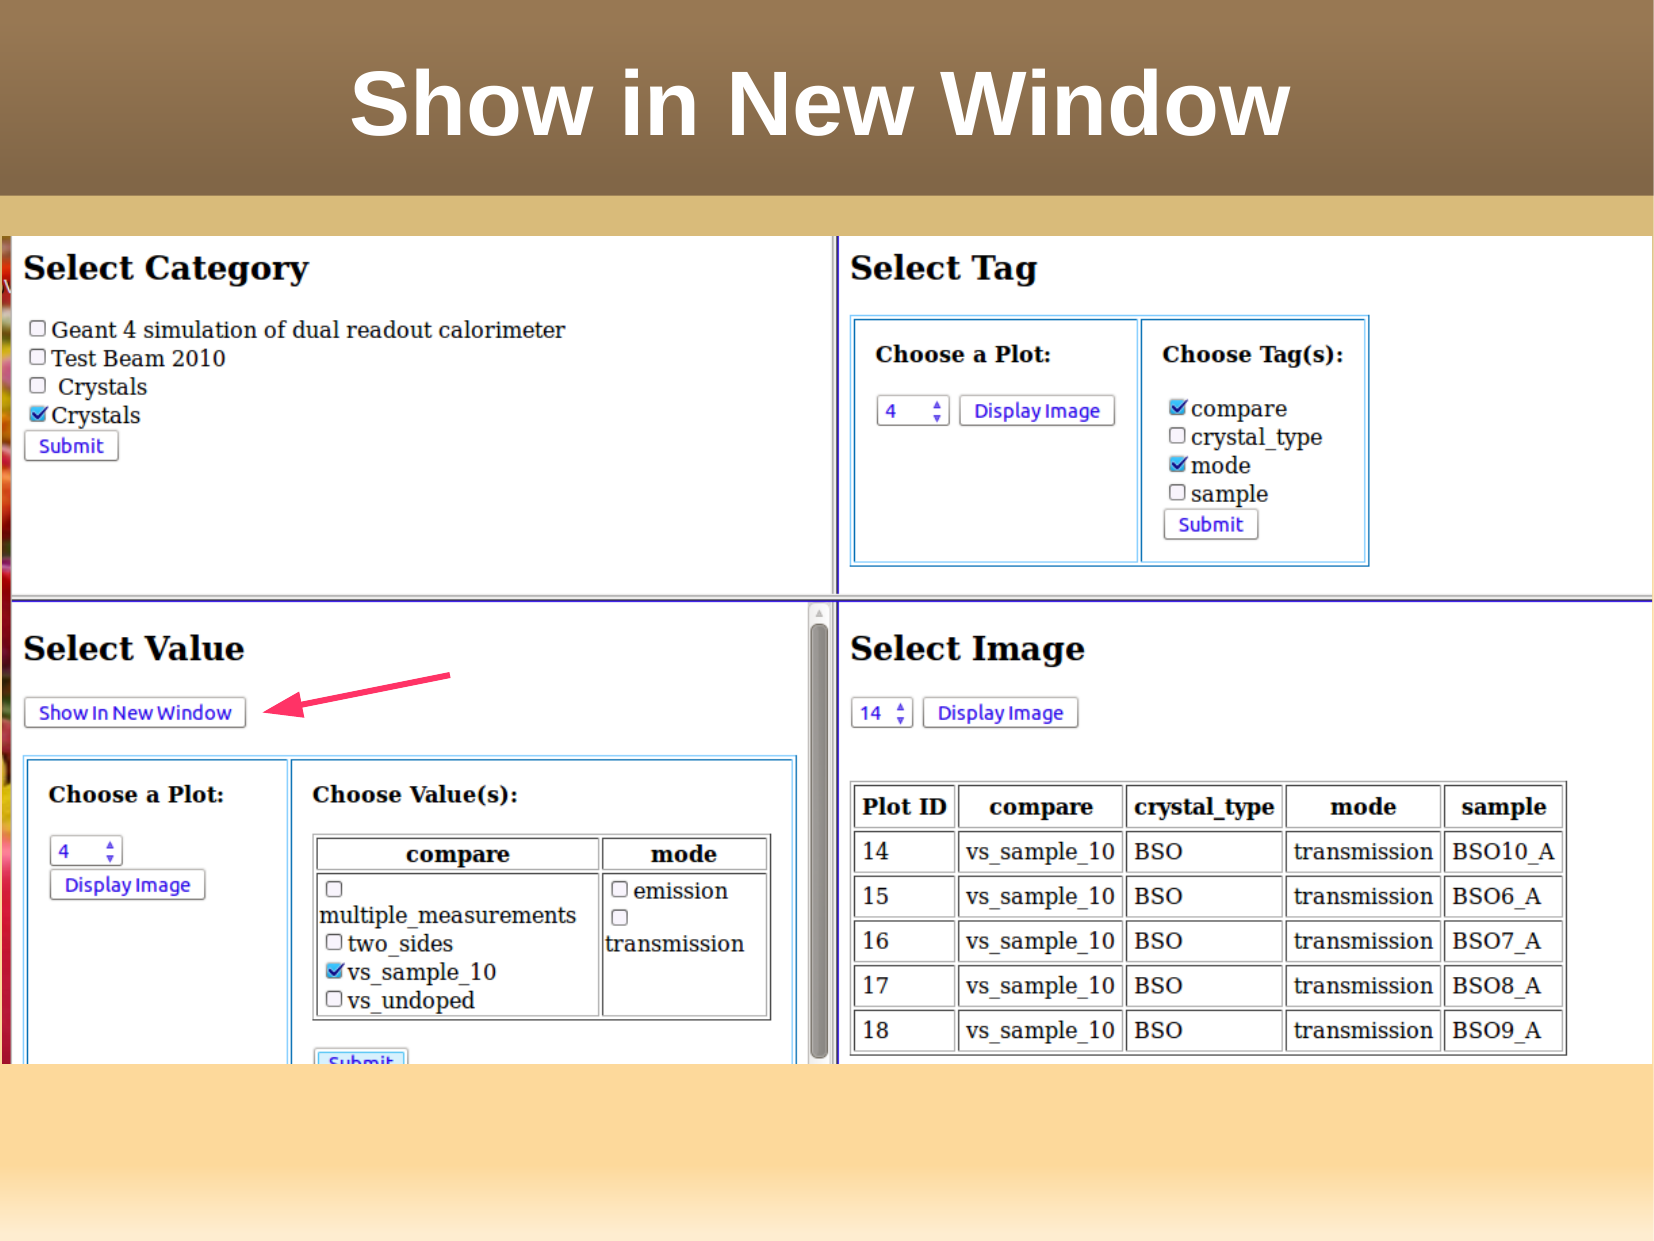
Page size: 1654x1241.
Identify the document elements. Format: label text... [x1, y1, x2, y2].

title Show in New Window [76, 0, 1565, 208]
picture [0, 0, 1654, 1241]
